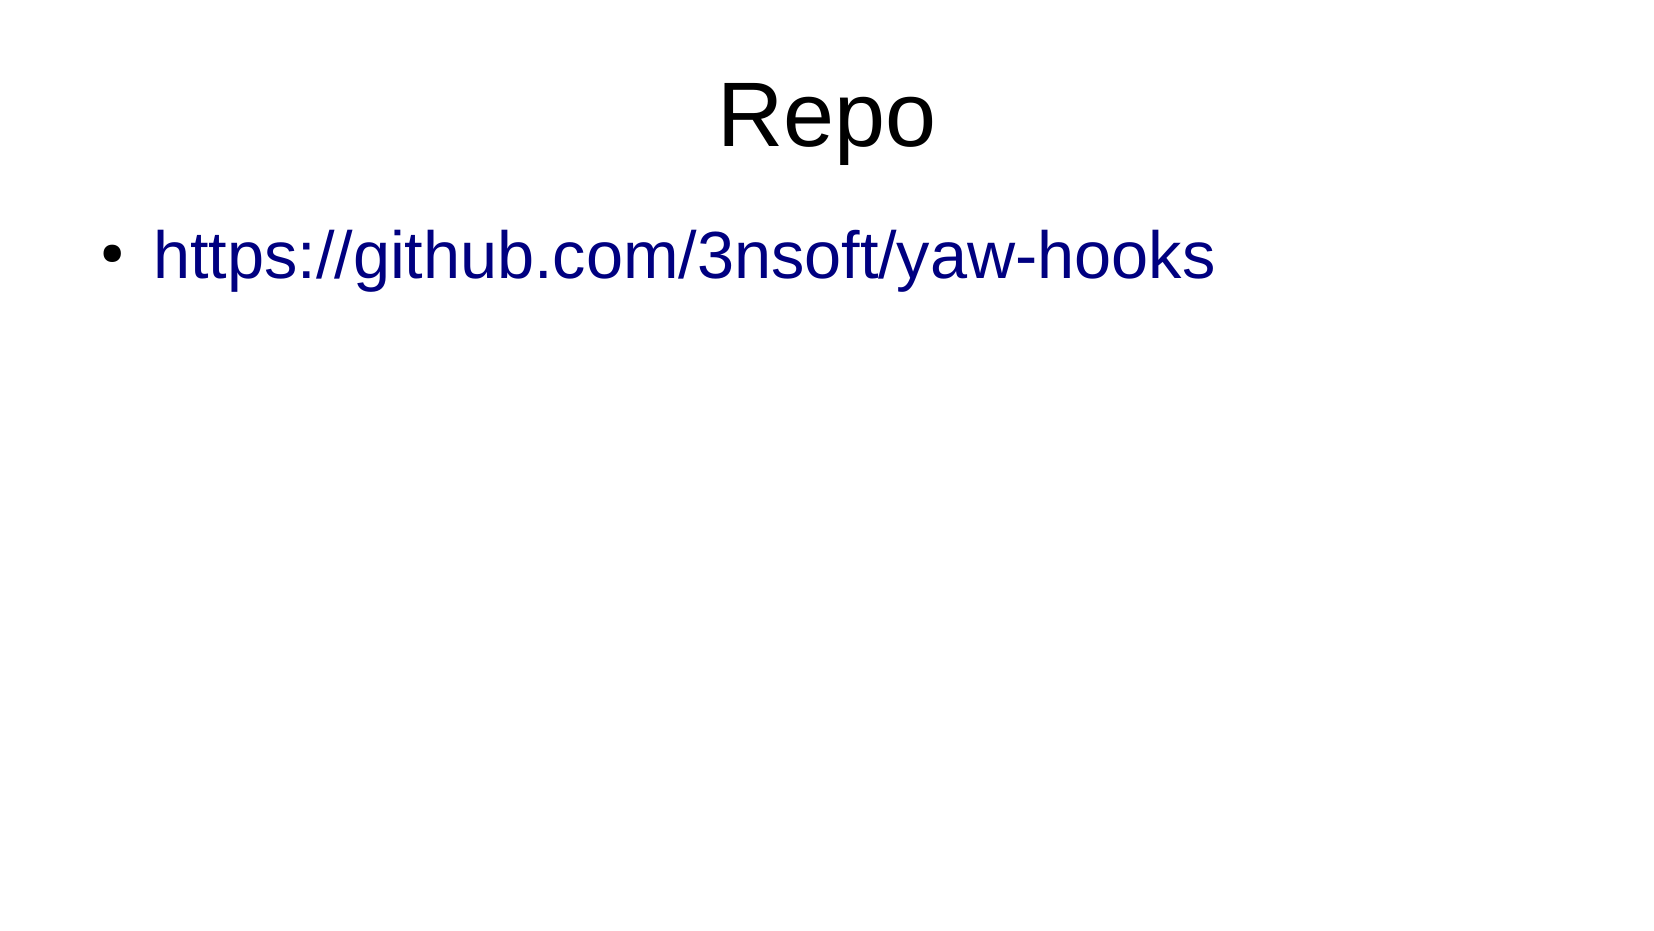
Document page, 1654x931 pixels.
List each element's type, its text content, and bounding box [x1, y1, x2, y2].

title Repo [82, 37, 1571, 193]
list https://github.com/3nsoft/yaw-hooks [82, 217, 1571, 758]
